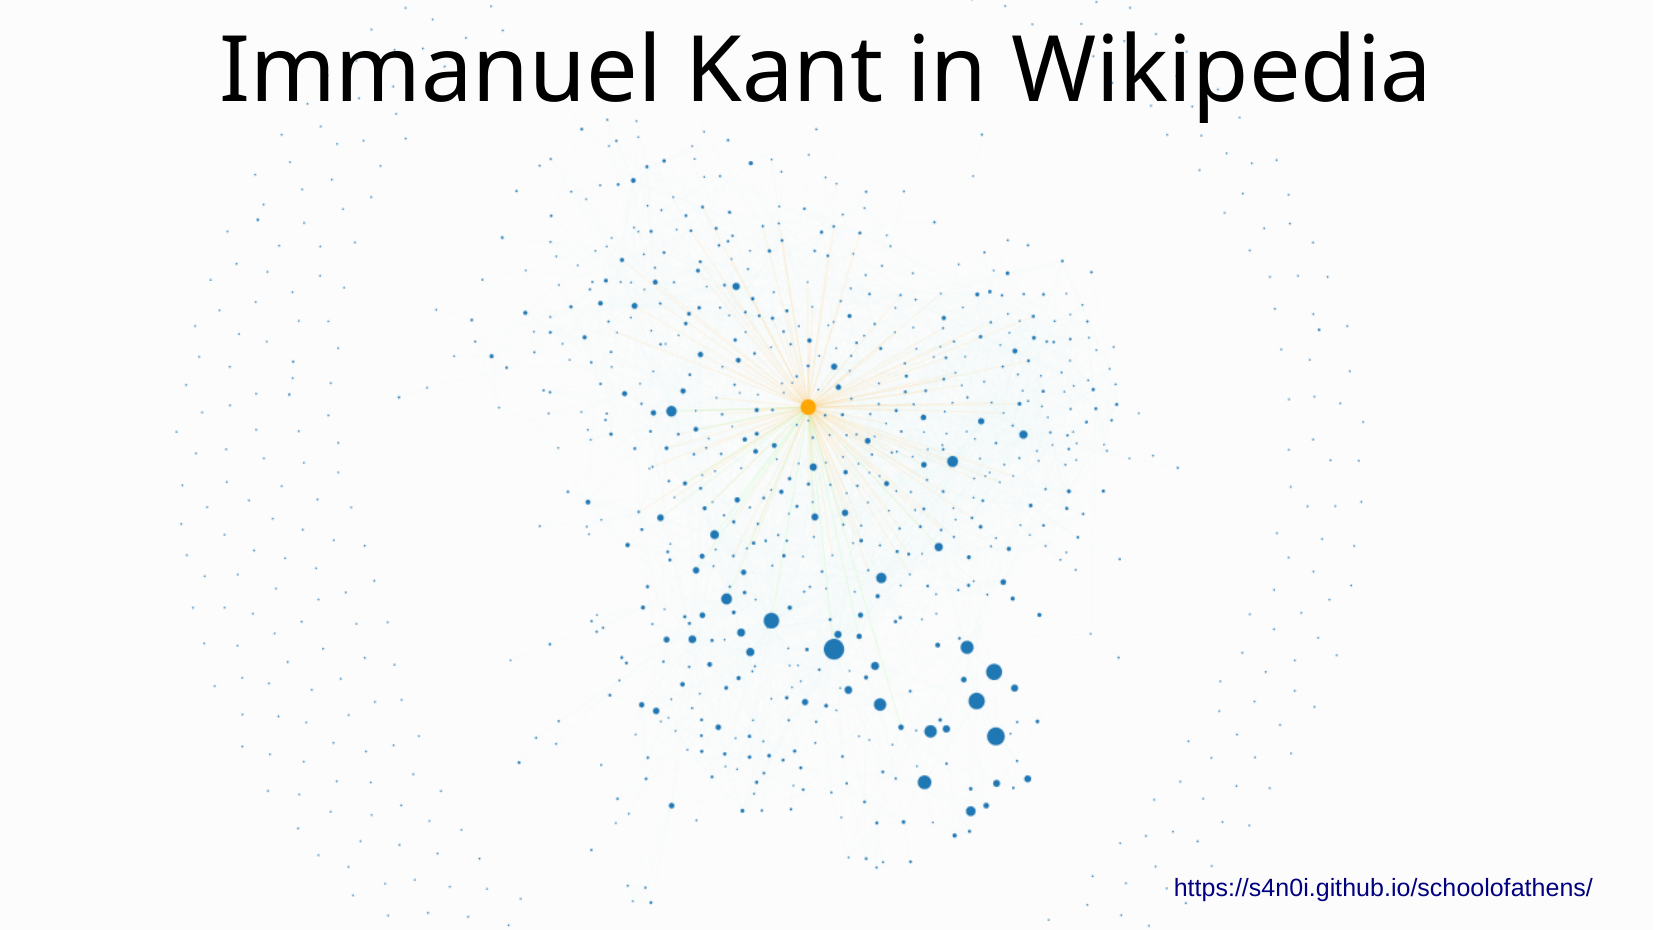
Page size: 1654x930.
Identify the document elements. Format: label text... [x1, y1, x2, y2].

picture [0, 0, 1653, 930]
title Immanuel Kant in Wikipedia [82, 0, 1571, 135]
text_box https://s4n0i.github.io/schoolofathens/ [960, 866, 1616, 924]
